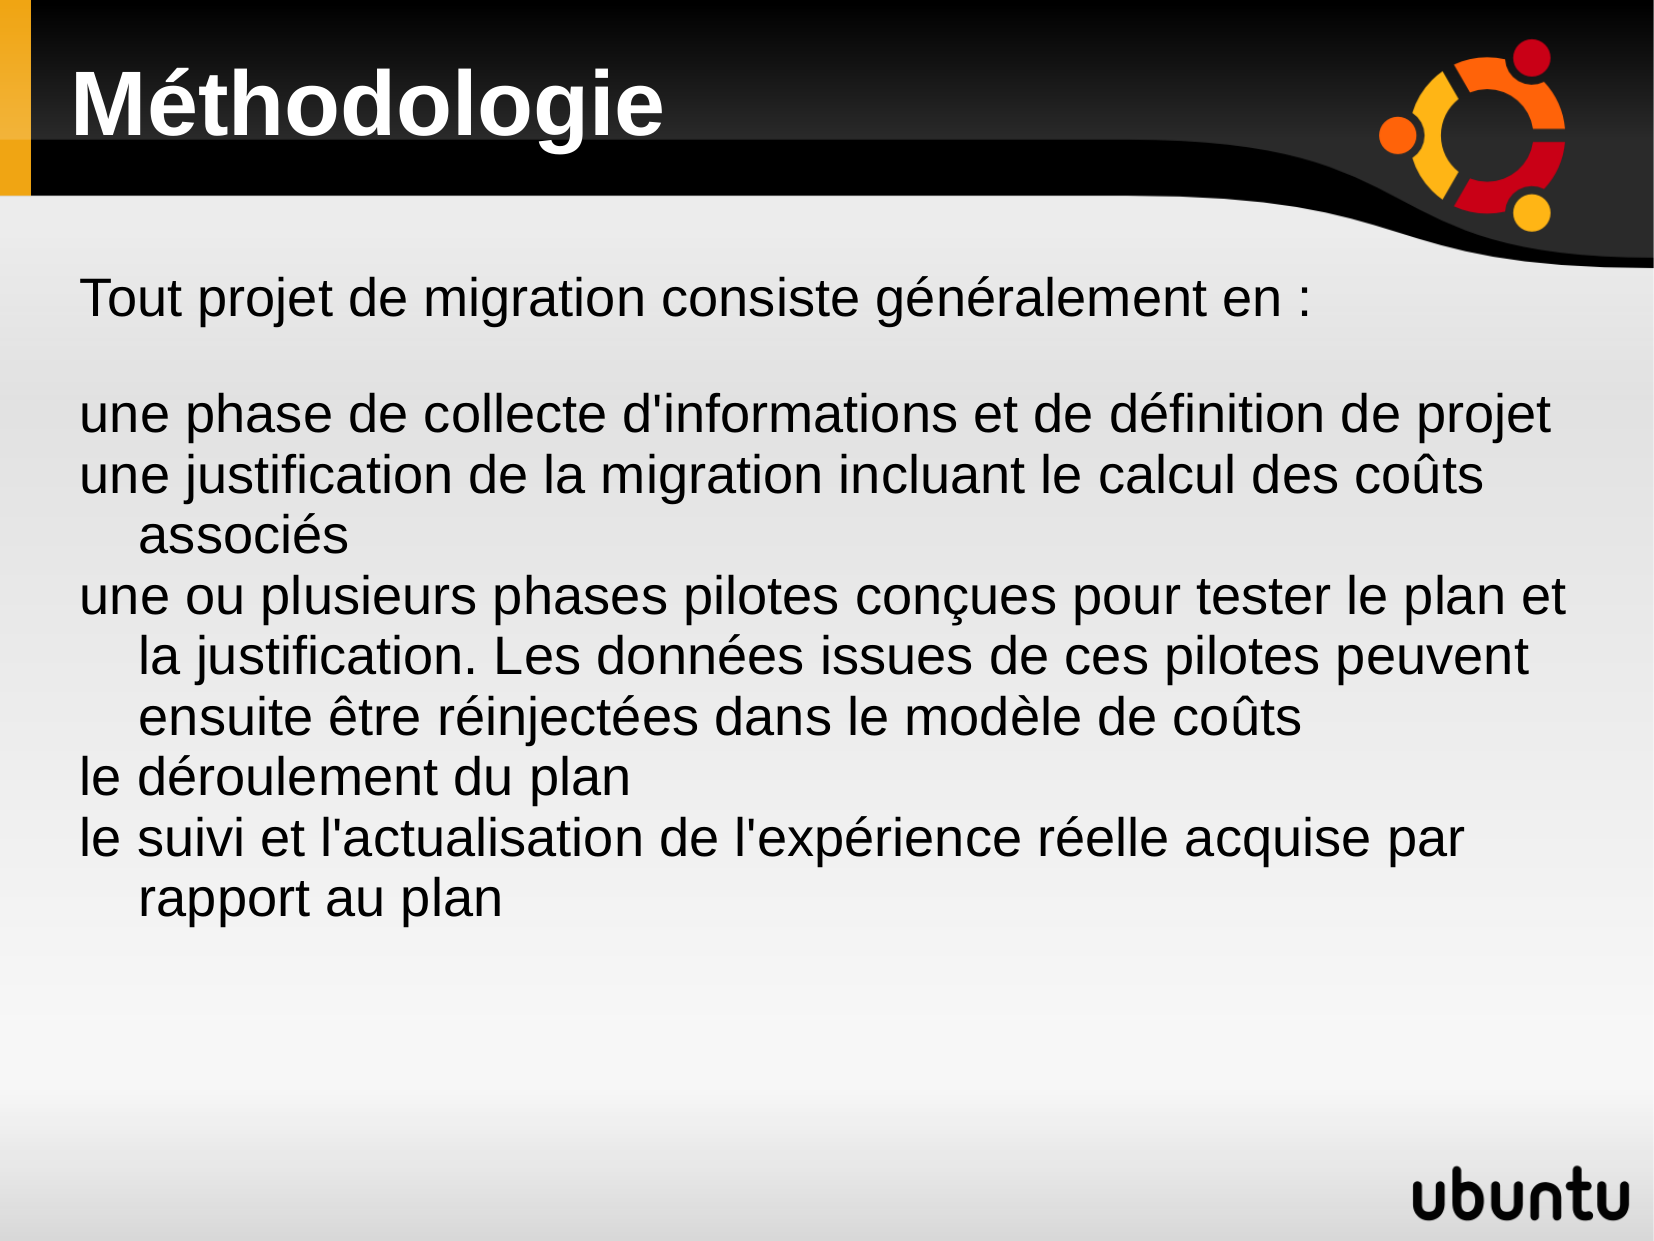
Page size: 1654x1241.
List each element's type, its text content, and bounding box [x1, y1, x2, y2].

title Méthodologie [70, 29, 1223, 178]
picture [0, 0, 1654, 1241]
text_box Tout projet de migration consiste généralement en : une phase de collecte d'informations et de définition de projet une justification de la migration incluant le calcul des coûts associés une ou plusieurs phases pilotes conçues pour tester le plan et la justification. Les données issues de ces pilotes peuvent ensuite être réinjectées dans le modèle de coûts le déroulement du plan le suivi et l'actualisation de l'expérience réelle acquise par rapport au plan [64, 259, 1601, 1077]
